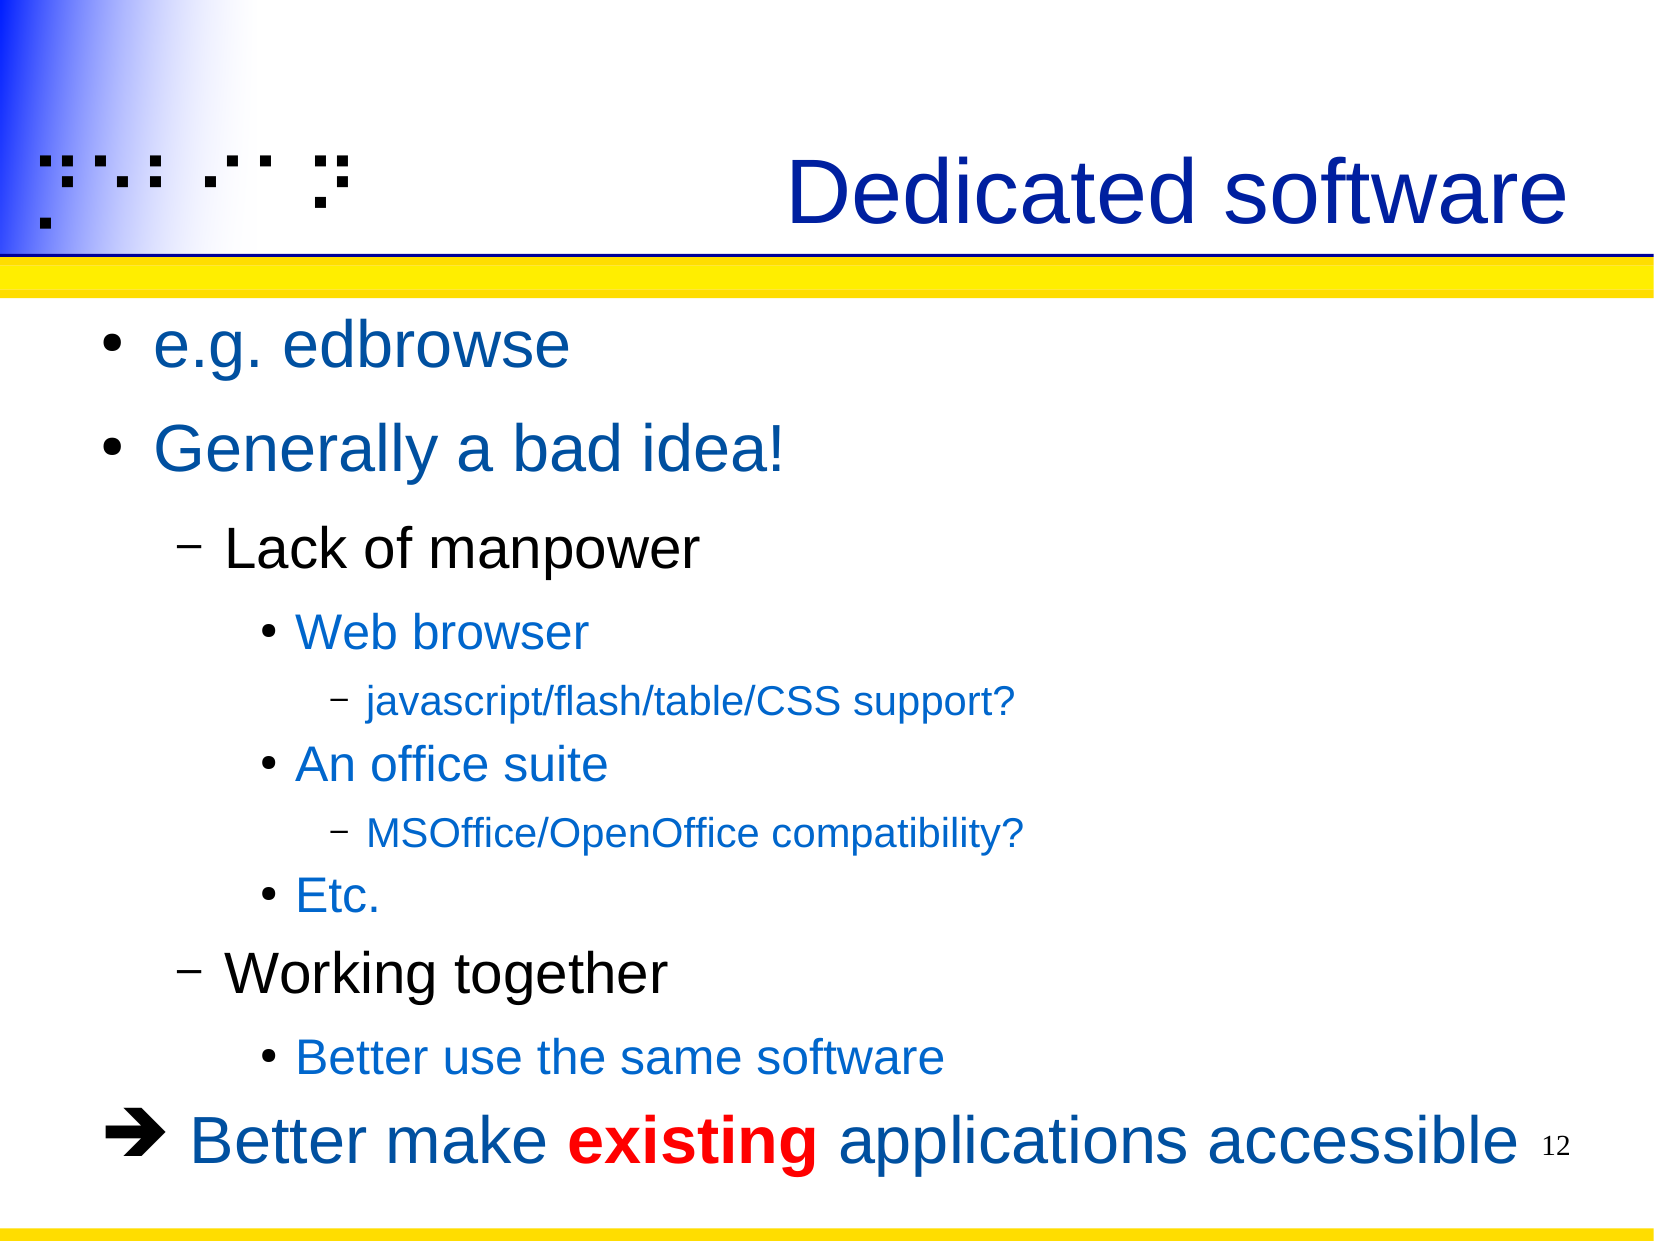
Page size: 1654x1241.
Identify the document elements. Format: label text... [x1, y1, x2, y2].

list e.g. edbrowse Generally a bad idea! Lack of manpower Web browser javascript/flash/table/CSS support? An office suite MSOffice/OpenOffice compatibility? Etc. Working together Better use the same software Better make existing applications accessible [82, 307, 1571, 1179]
title Dedicated software [372, 126, 1571, 257]
